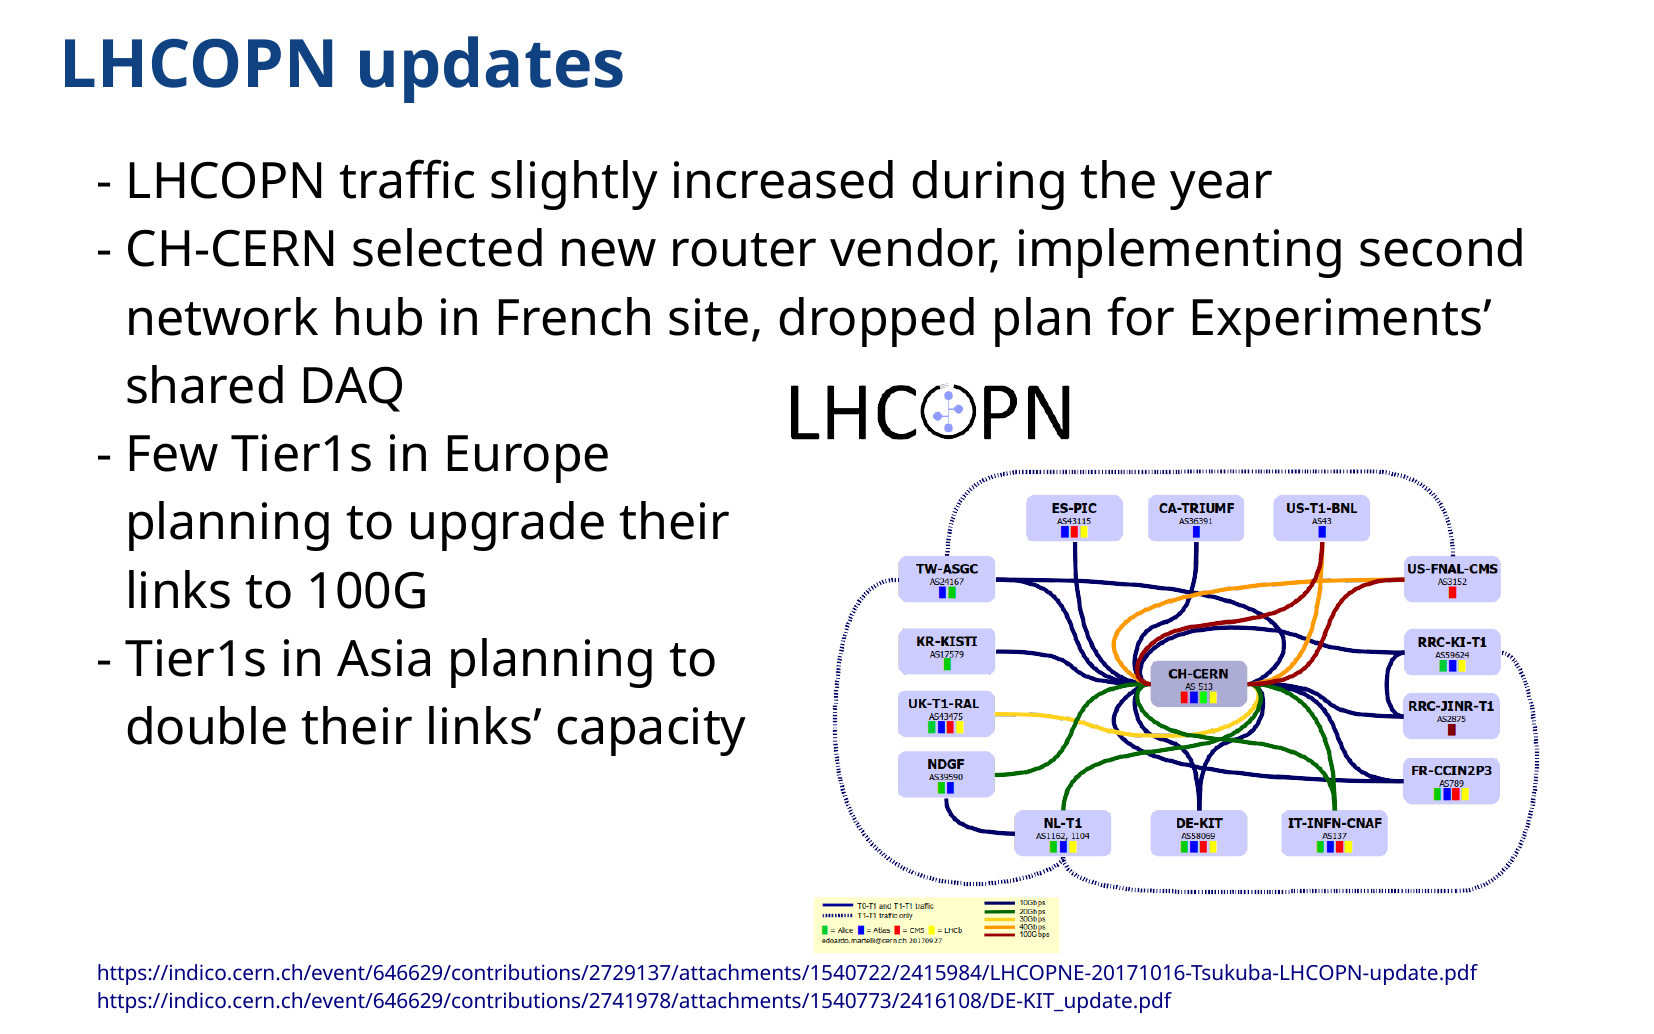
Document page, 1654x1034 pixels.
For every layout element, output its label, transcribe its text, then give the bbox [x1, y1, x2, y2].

text_box - LHCOPN traffic slightly increased during the year - CH-CERN selected new router vendor, implementing second network hub in French site, dropped plan for Experiments’ shared DAQ - Few Tier1s in Europe planning to upgrade their links to 100G - Tier1s in Asia planning to double their links’ capacity https://indico.cern.ch/event/646629/contributions/2729137/attachments/1540722/2415984/LHCOPNE-20171016-Tsukuba-LHCOPN-update.pdf https://indico.cern.ch/event/646629/contributions/2741978/attachments/1540773/2416108/DE-KIT_update.pdf [82, 137, 1638, 1034]
title LHCOPN updates [59, 0, 1283, 124]
